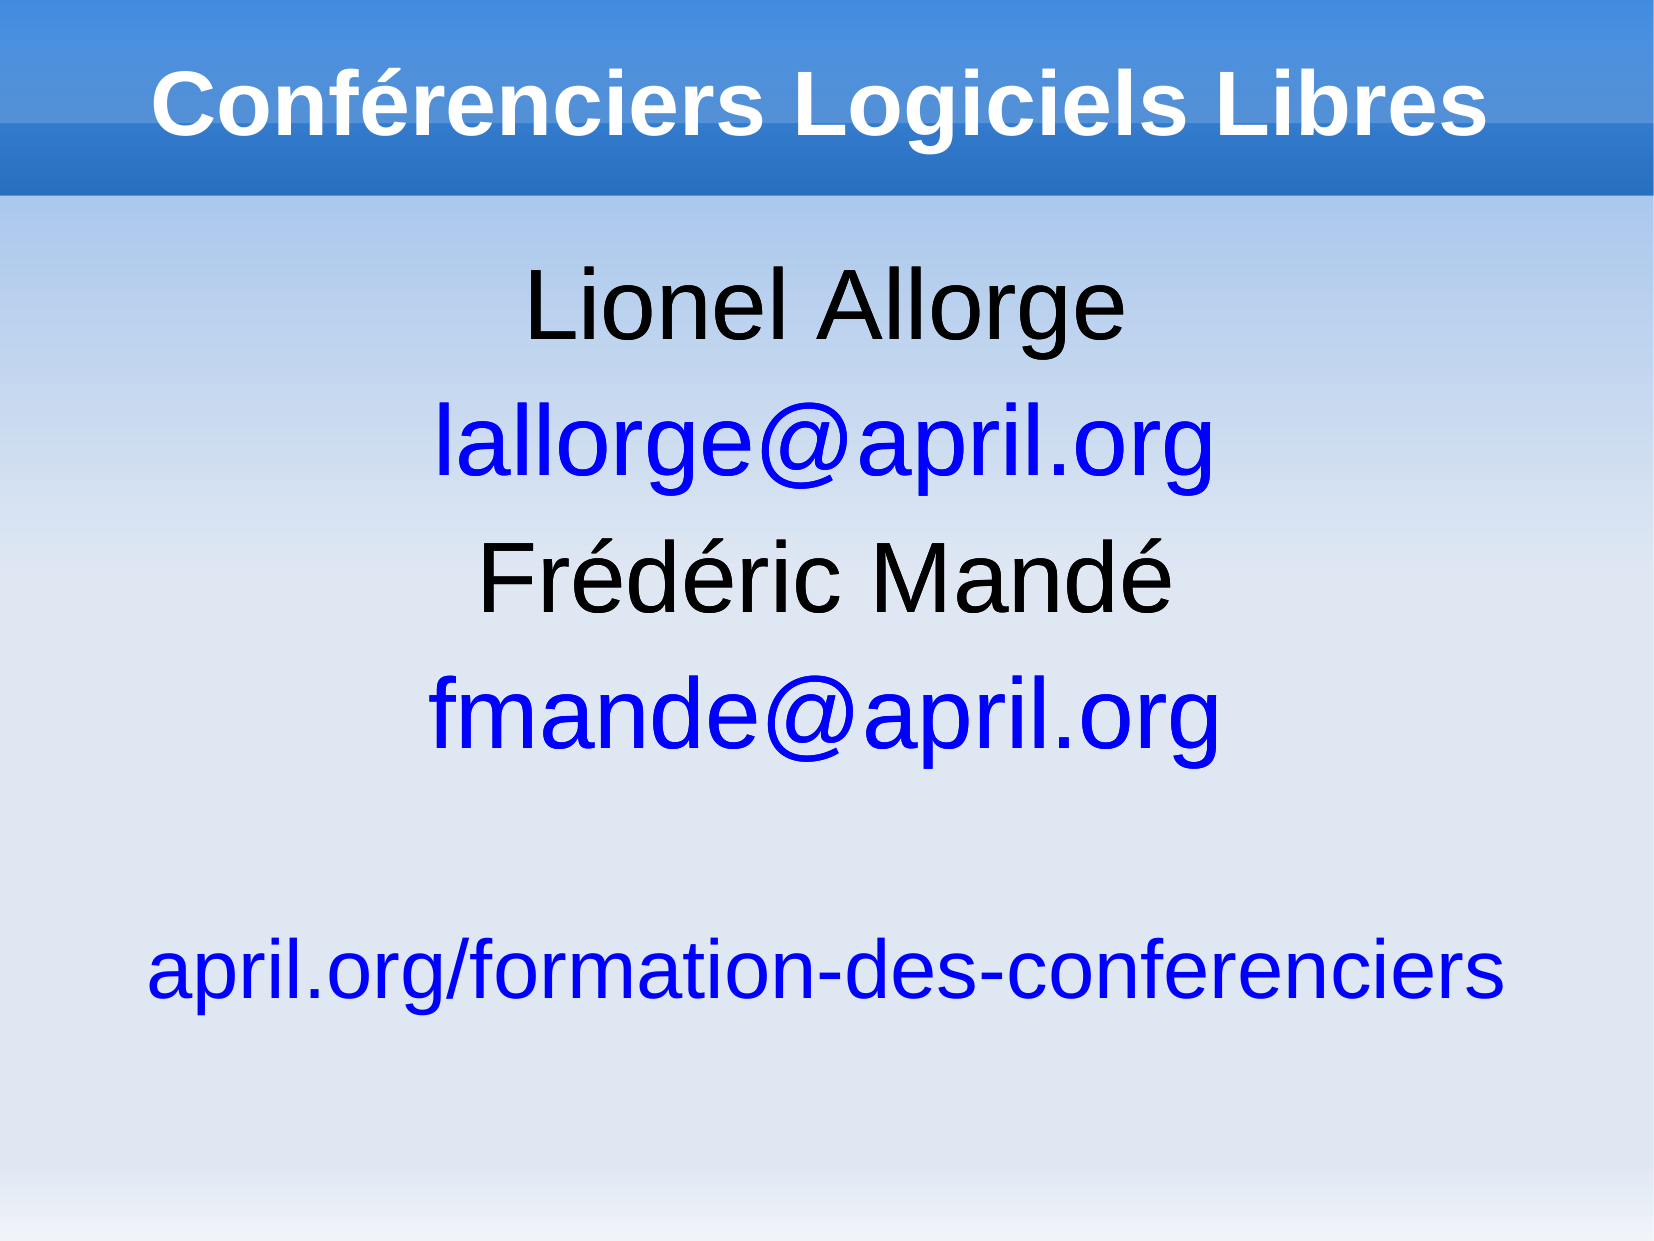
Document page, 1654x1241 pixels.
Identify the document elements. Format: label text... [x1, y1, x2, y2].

text_box april.org/formation-des-conferenciers [131, 915, 1279, 1034]
picture [0, 0, 1654, 1241]
text_box Lionel Allorge lallorge@april.org Frédéric Mandé fmande@april.org [413, 241, 1241, 828]
title Conférenciers Logiciels Libres [76, 0, 1565, 208]
